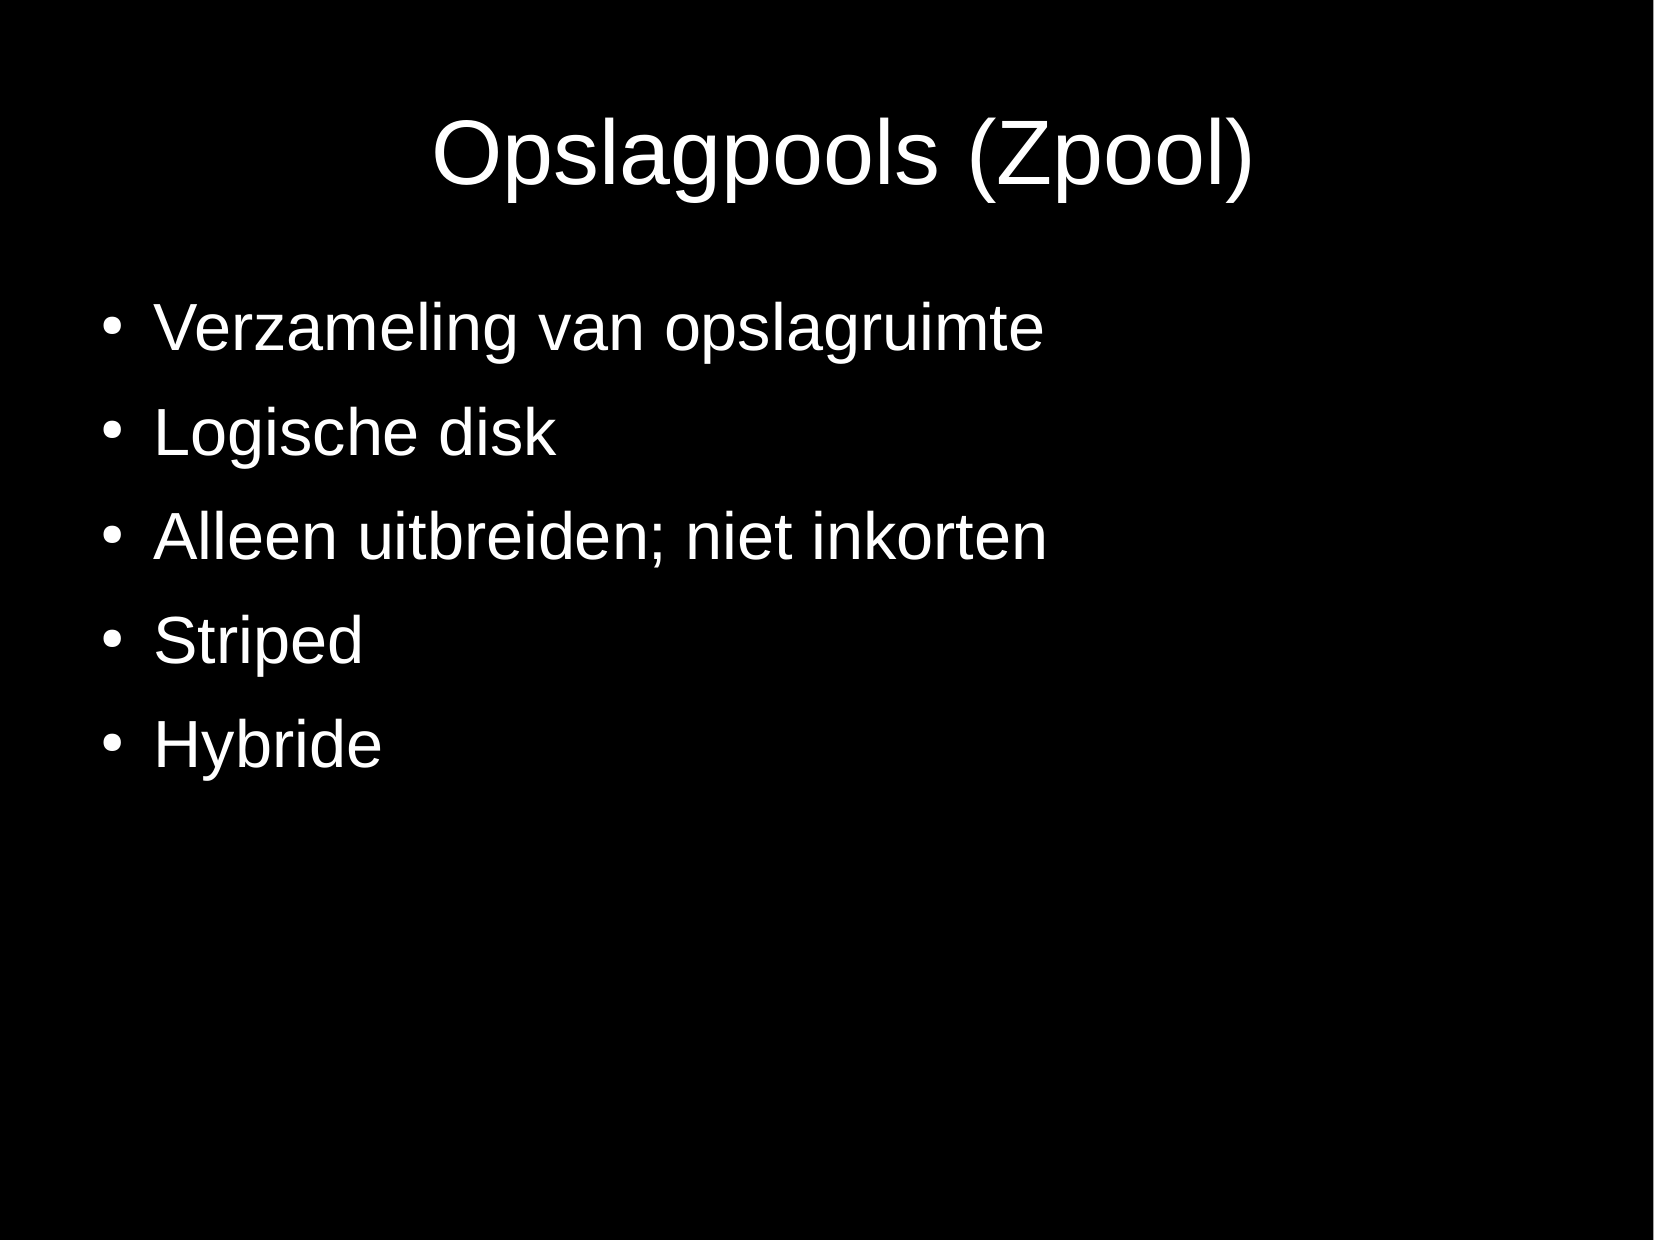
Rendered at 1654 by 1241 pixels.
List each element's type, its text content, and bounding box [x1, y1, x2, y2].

list Verzameling van opslagruimte Logische disk Alleen uitbreiden; niet inkorten Striped Hybride [82, 290, 1571, 1010]
title Opslagpools (Zpool) [82, 49, 1571, 257]
